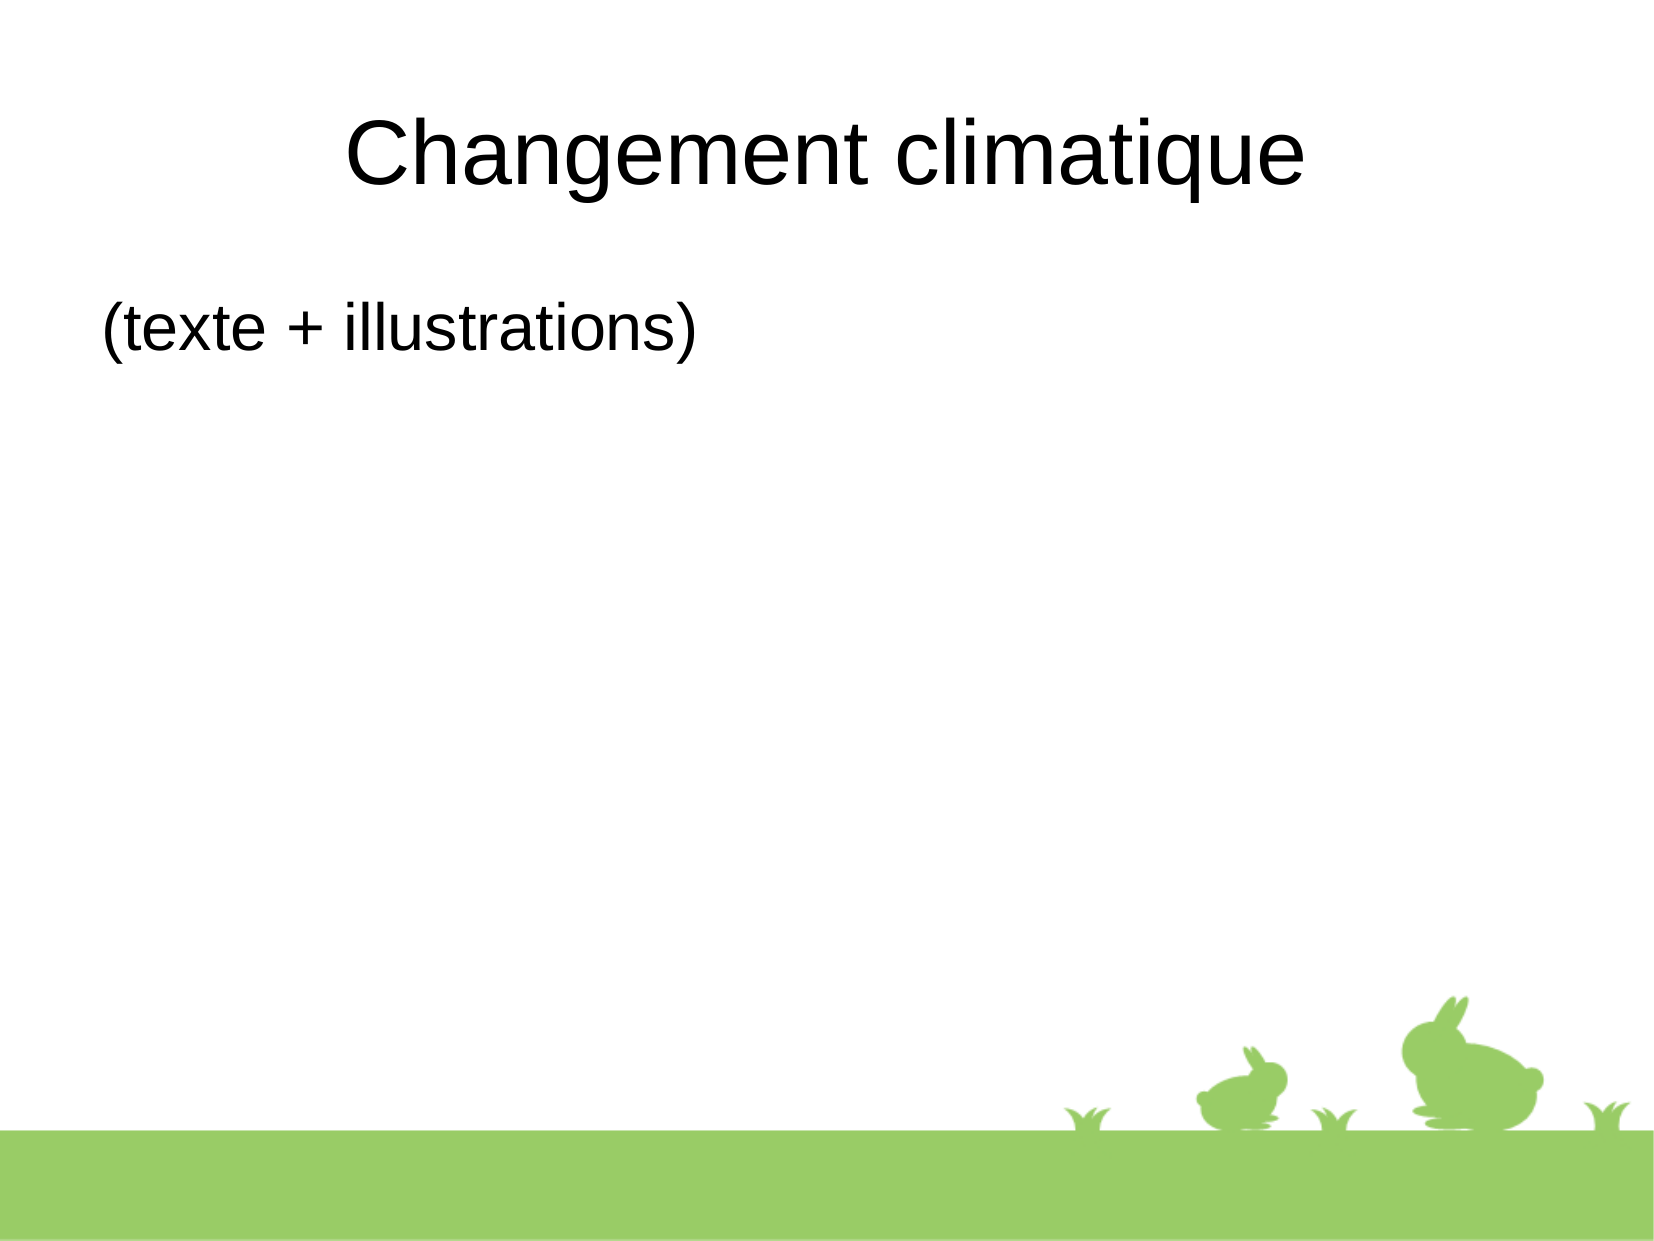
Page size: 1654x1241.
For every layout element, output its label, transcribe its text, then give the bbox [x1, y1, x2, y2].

list (texte + illustrations) [82, 290, 1571, 1010]
picture [0, 0, 1654, 1241]
title Changement climatique [82, 49, 1571, 257]
